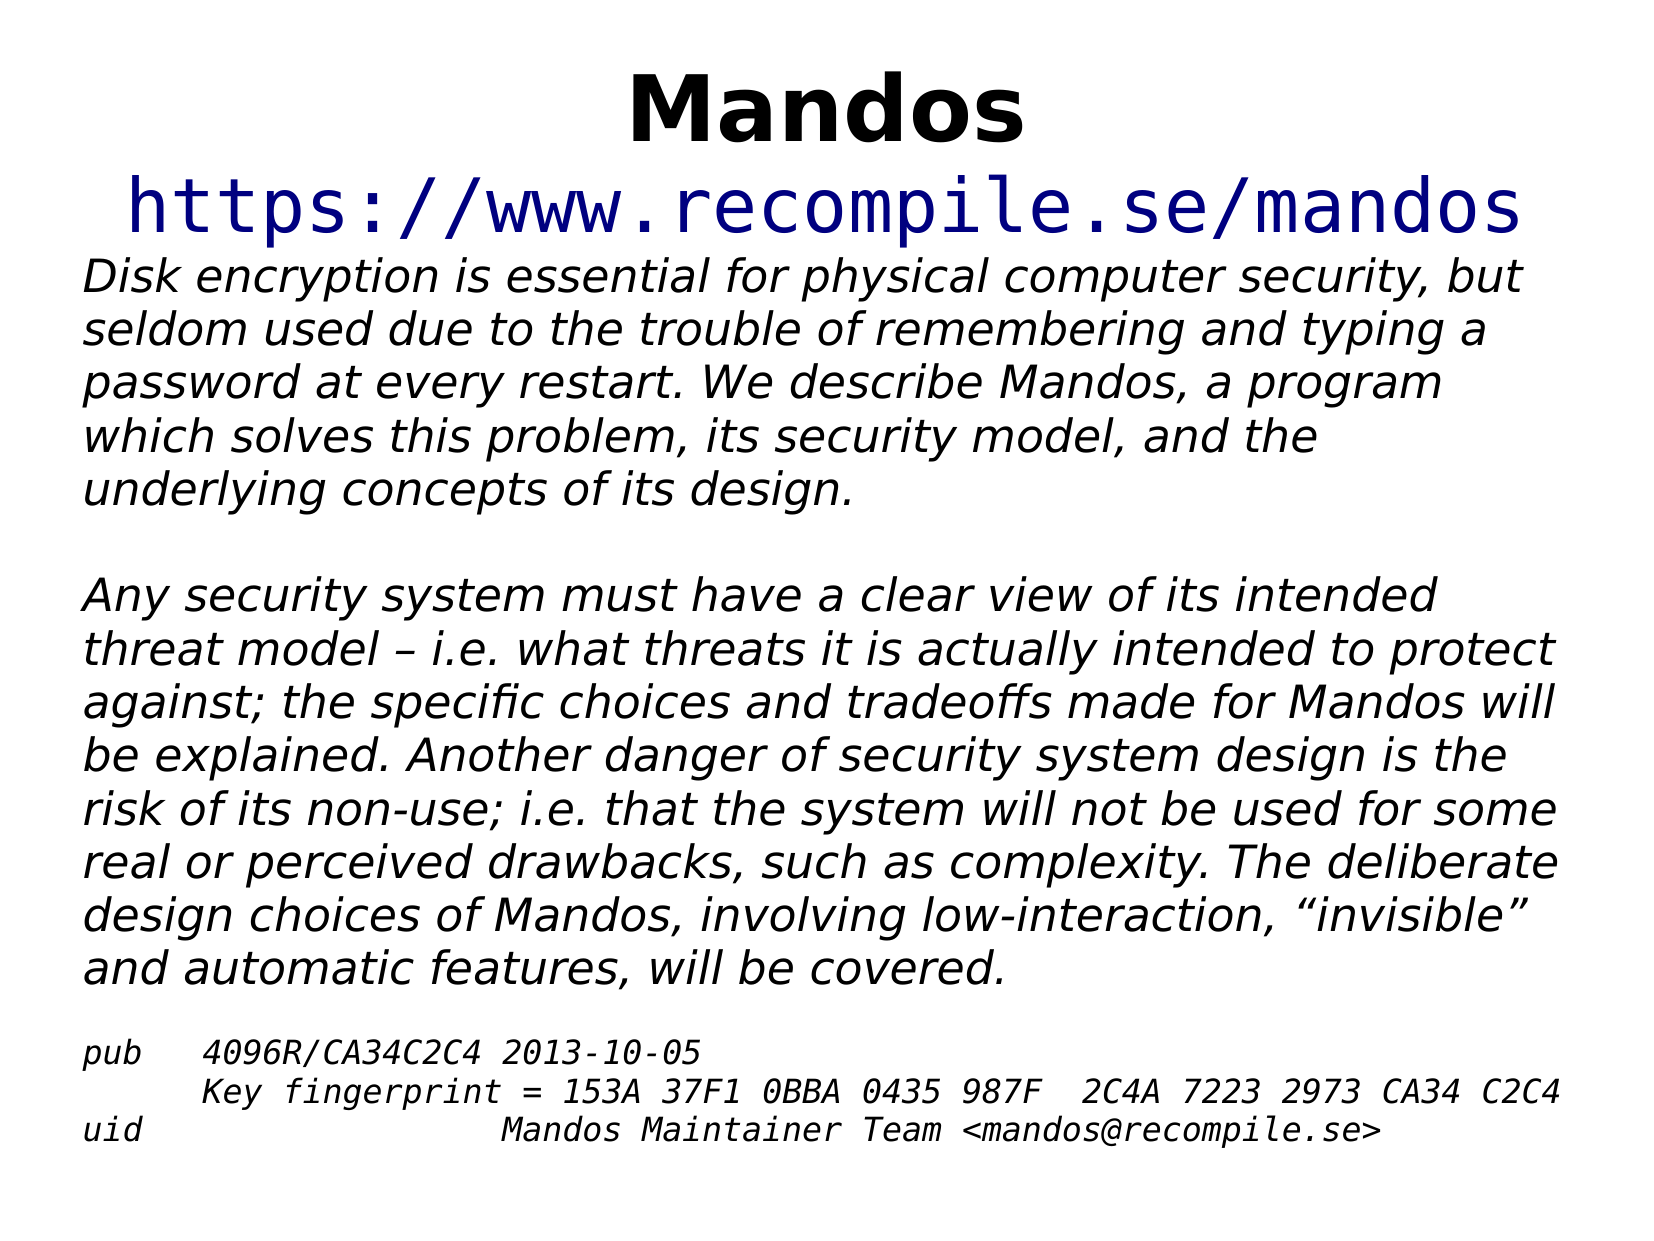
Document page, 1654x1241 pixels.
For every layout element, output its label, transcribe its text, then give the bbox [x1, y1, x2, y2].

subtitle Disk encryption is essential for physical computer security, but seldom used due to the trouble of remembering and typing a password at every restart. We describe Mandos, a program which solves this problem, its security model, and the underlying concepts of its design. Any security system must have a clear view of its intended threat model – i.e. what threats it is actually intended to protect against; the specific choices and tradeoffs made for Mandos will be explained. Another danger of security system design is the risk of its non-use; i.e. that the system will not be used for some real or perceived drawbacks, such as complexity. The deliberate design choices of Mandos, involving low-interaction, “invisible” and automatic features, will be covered. pub 4096R/CA34C2C4 2013-10-05 Key fingerprint = 153A 37F1 0BBA 0435 987F 2C4A 7223 2973 CA34 C2C4 uid Mandos Maintainer Team <mandos@recompile.se> [82, 249, 1571, 1150]
title Mandos https://www.recompile.se/mandos [82, 49, 1571, 249]
